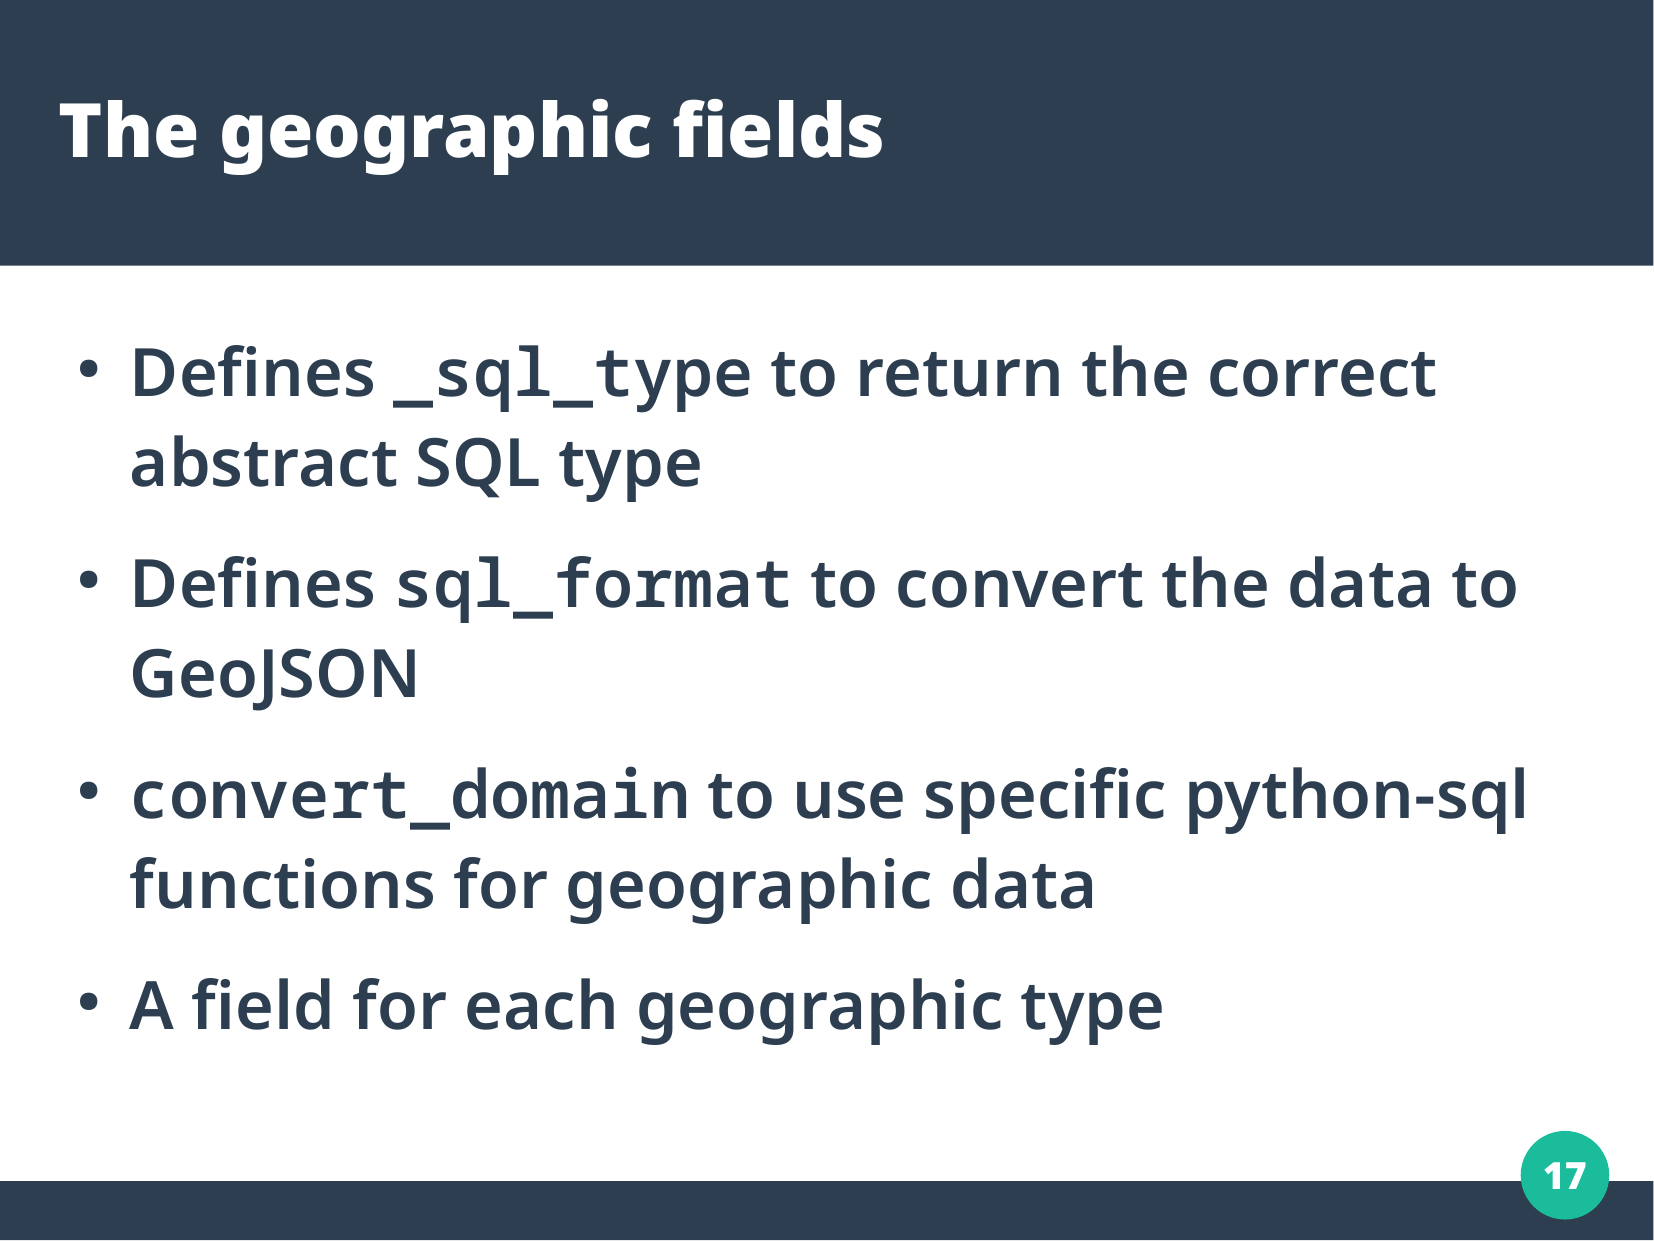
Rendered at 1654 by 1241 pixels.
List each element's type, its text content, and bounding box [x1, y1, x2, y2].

list Defines _sql_type to return the correct abstract SQL type Defines sql_format to convert the data to GeoJSON convert_domain to use specific python-sql functions for geographic data A field for each geographic type [59, 324, 1595, 1152]
title The geographic fields [59, 49, 1595, 207]
